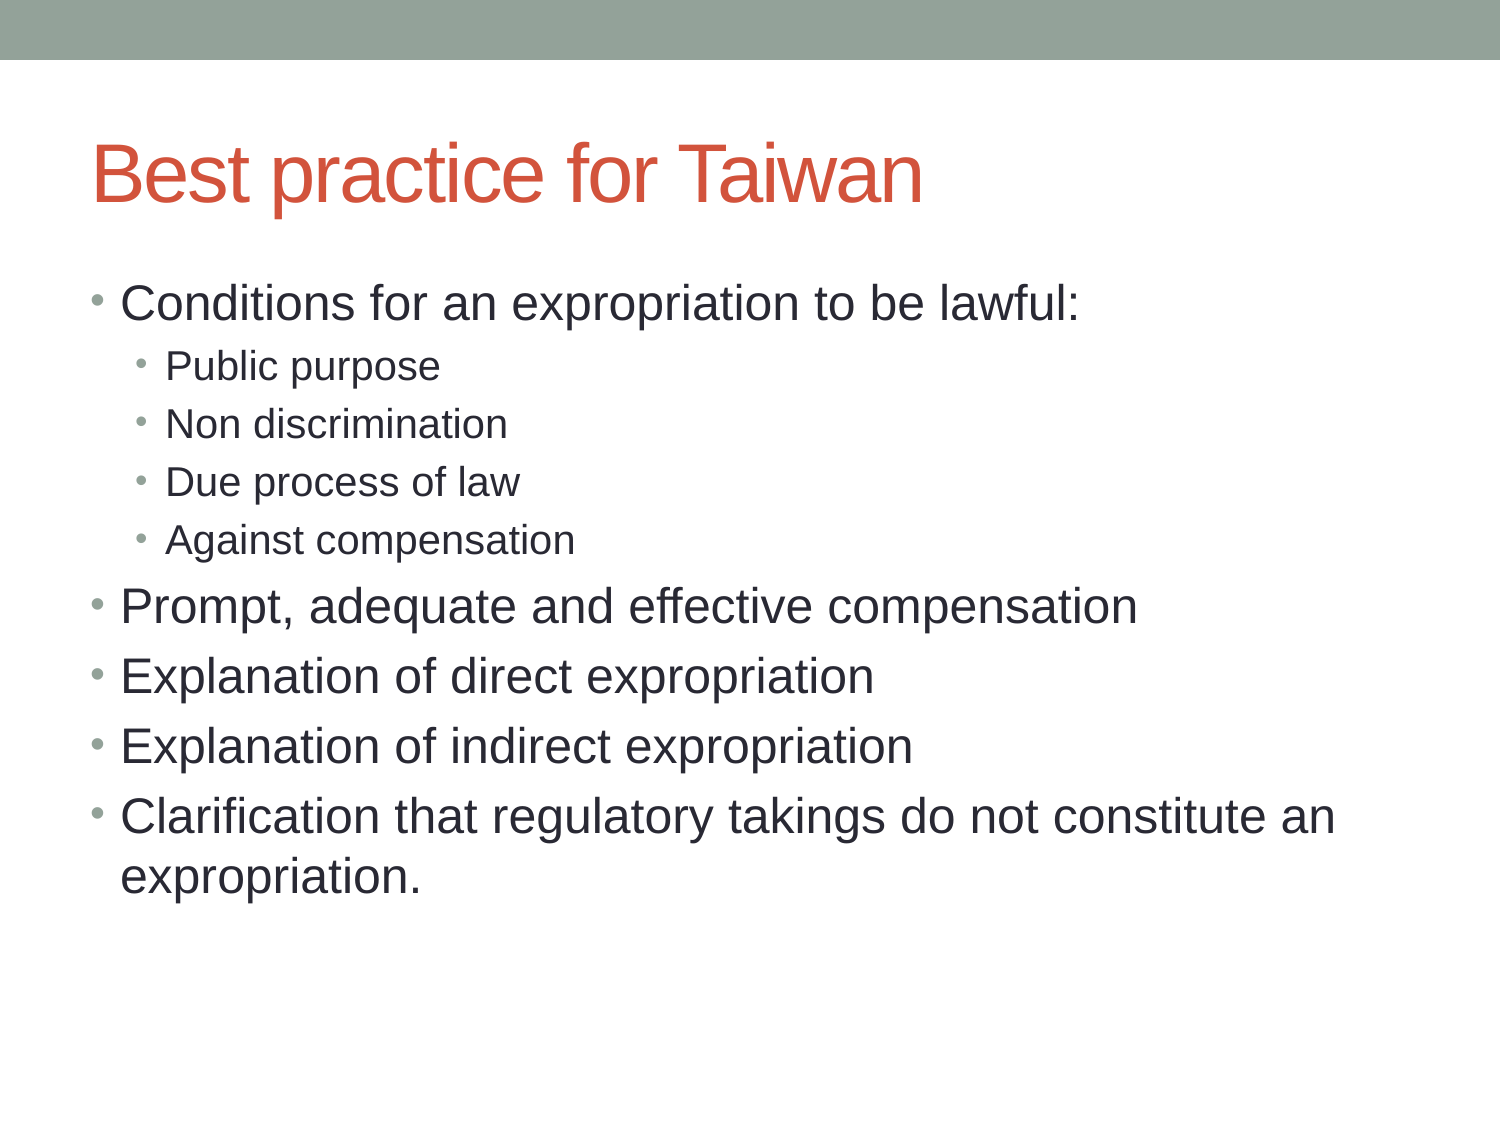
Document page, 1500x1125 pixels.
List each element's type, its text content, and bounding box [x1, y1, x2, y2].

list Conditions for an expropriation to be lawful: Public purpose Non discrimination Due process of law Against compensation Prompt, adequate and effective compensation Explanation of direct expropriation Explanation of indirect expropriation Clarification that regulatory takings do not constitute an expropriation. [75, 262, 1425, 1063]
title Best practice for Taiwan [75, 87, 1425, 250]
